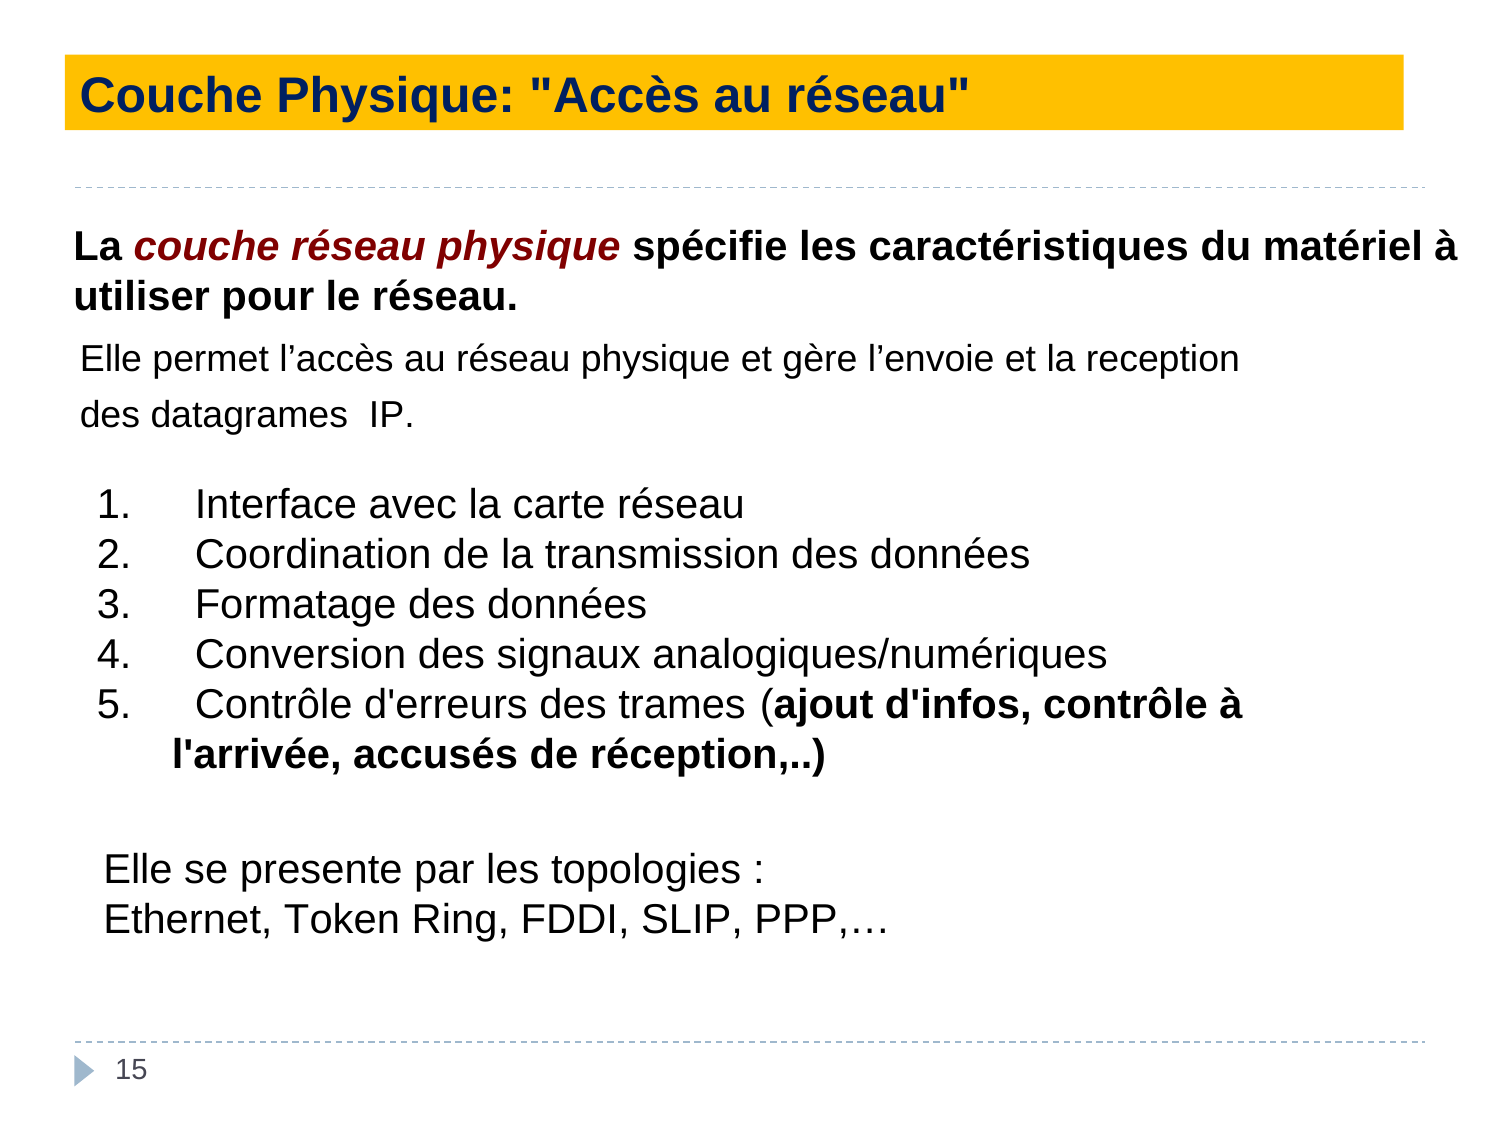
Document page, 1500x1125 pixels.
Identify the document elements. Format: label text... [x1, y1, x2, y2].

text_box Couche Physique: "Accès au réseau" [64, 54, 1404, 131]
text_box La couche réseau physique spécifie les caractéristiques du matériel à utiliser pour le réseau. [58, 210, 1500, 327]
list Elle permet l’accès au réseau physique et gère l’envoie et la reception des datagrames IP. [64, 327, 1454, 444]
text_box Interface avec la carte réseau Coordination de la transmission des données Formatage des données Conversion des signaux analogiques/numériques Contrôle d'erreurs des trames (ajout d'infos, contrôle à l'arrivée, accusés de réception,..)‏ [82, 468, 1412, 785]
text_box 22 [100, 1042, 426, 1103]
text_box Elle se presente par les topologies : Ethernet, Token Ring, FDDI, SLIP, PPP,… [88, 834, 1378, 950]
